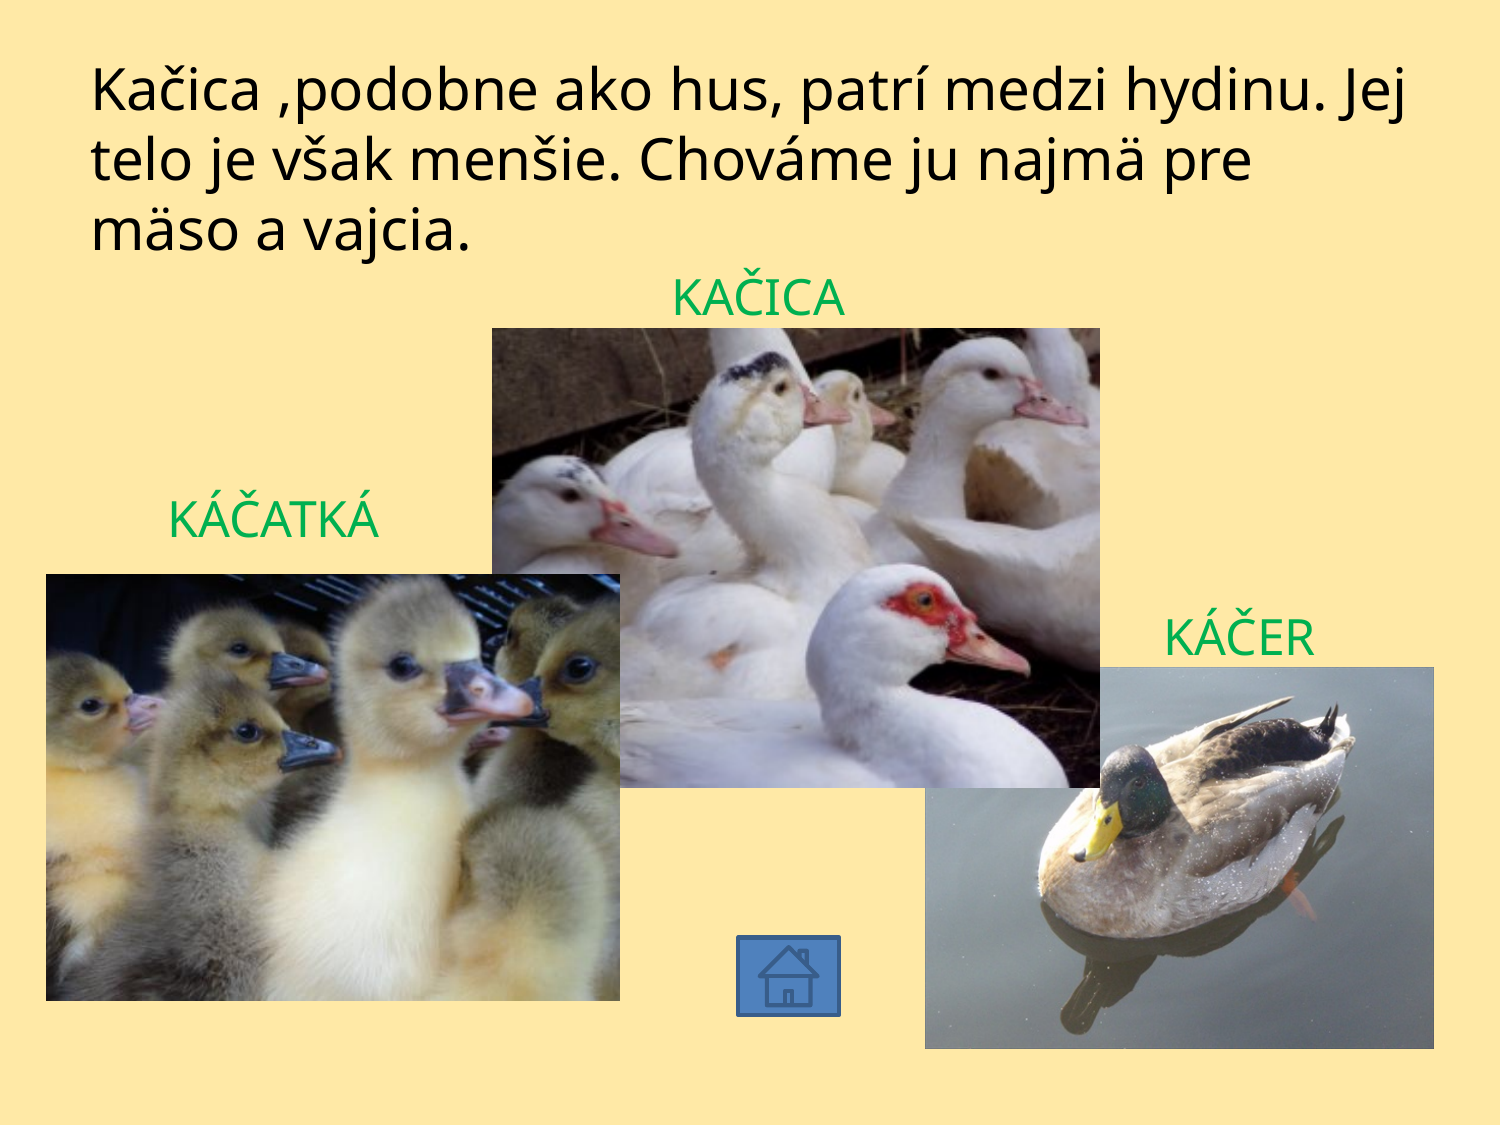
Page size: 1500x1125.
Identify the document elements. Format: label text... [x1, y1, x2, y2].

picture [46, 328, 1434, 1049]
text_box KÁČATKÁ [152, 480, 420, 557]
title Kačica ,podobne ako hus, patrí medzi hydinu. Jej telo je však menšie. Chováme ju najmä pre mäso a vajcia. [75, 45, 1426, 233]
text_box [738, 937, 840, 1015]
text_box KÁČER [1148, 597, 1341, 674]
text_box KAČICA [656, 257, 880, 334]
